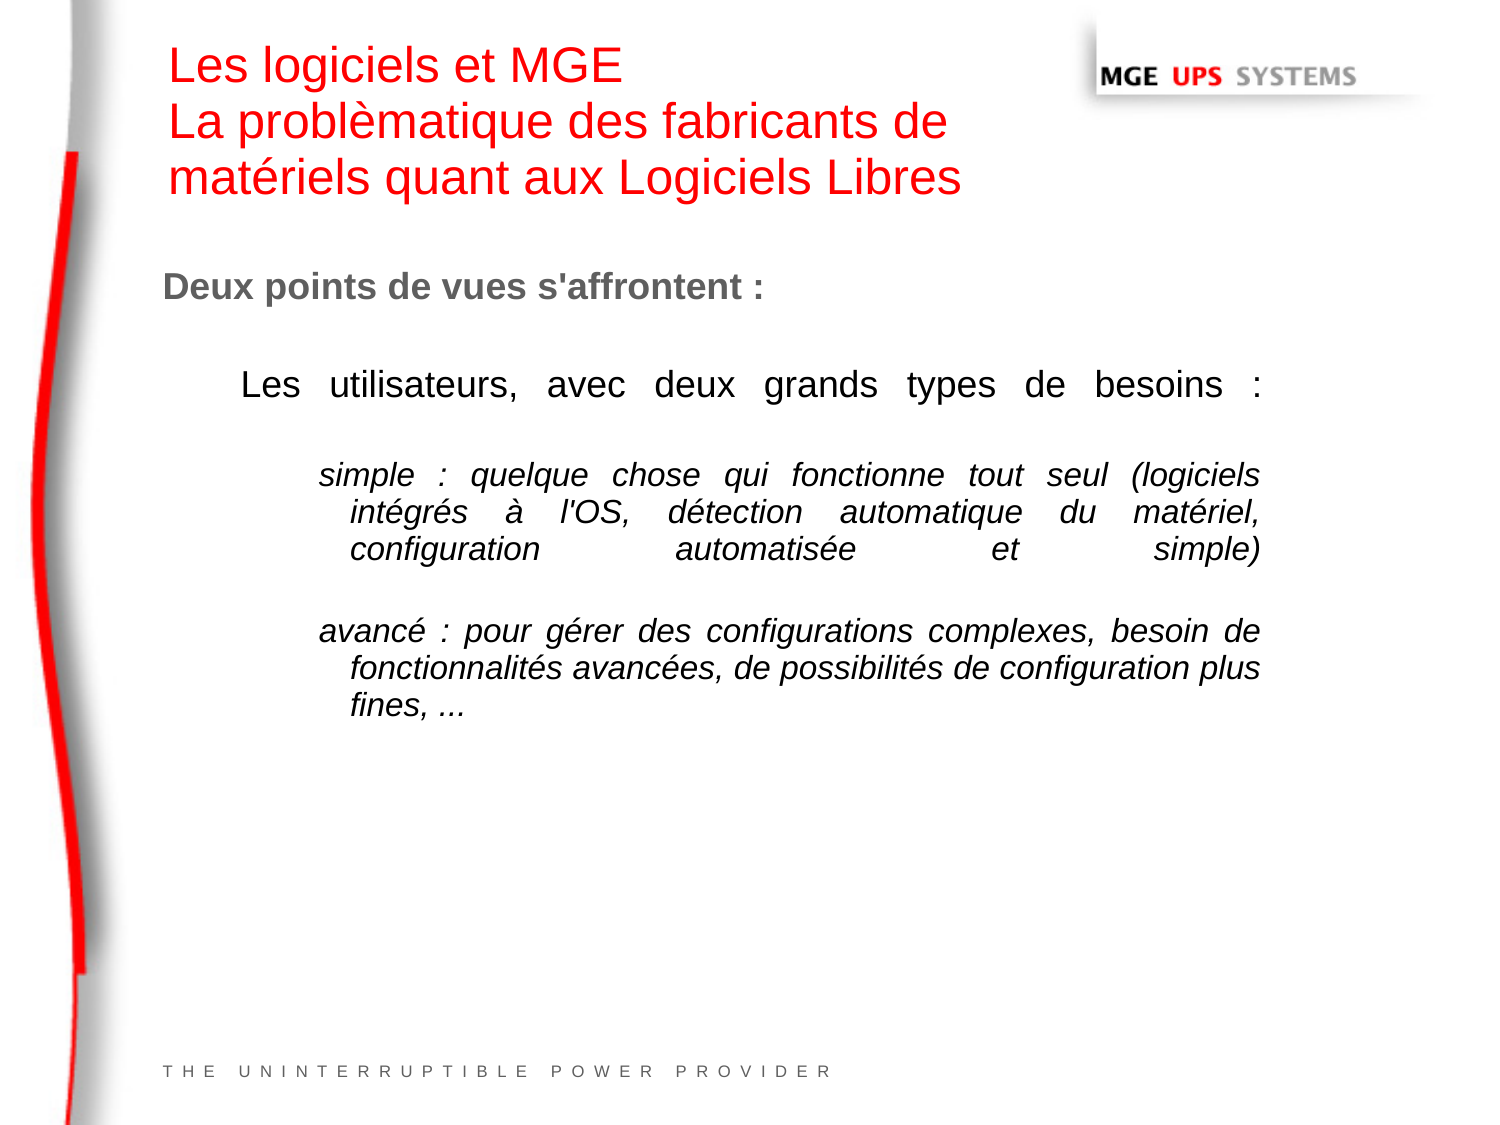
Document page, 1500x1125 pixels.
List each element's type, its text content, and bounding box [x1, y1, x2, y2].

list Deux points de vues s'affrontent : Les utilisateurs, avec deux grands types de besoins : simple : quelque chose qui fonctionne tout seul (logiciels intégrés à l'OS, détection automatique du matériel, configuration automatisée et simple) avancé : pour gérer des configurations complexes, besoin de fonctionnalités avancées, de possibilités de configuration plus fines, ... [162, 265, 1263, 976]
title Les logiciels et MGE La problèmatique des fabricants de matériels quant aux Logiciels Libres [168, 37, 1019, 224]
